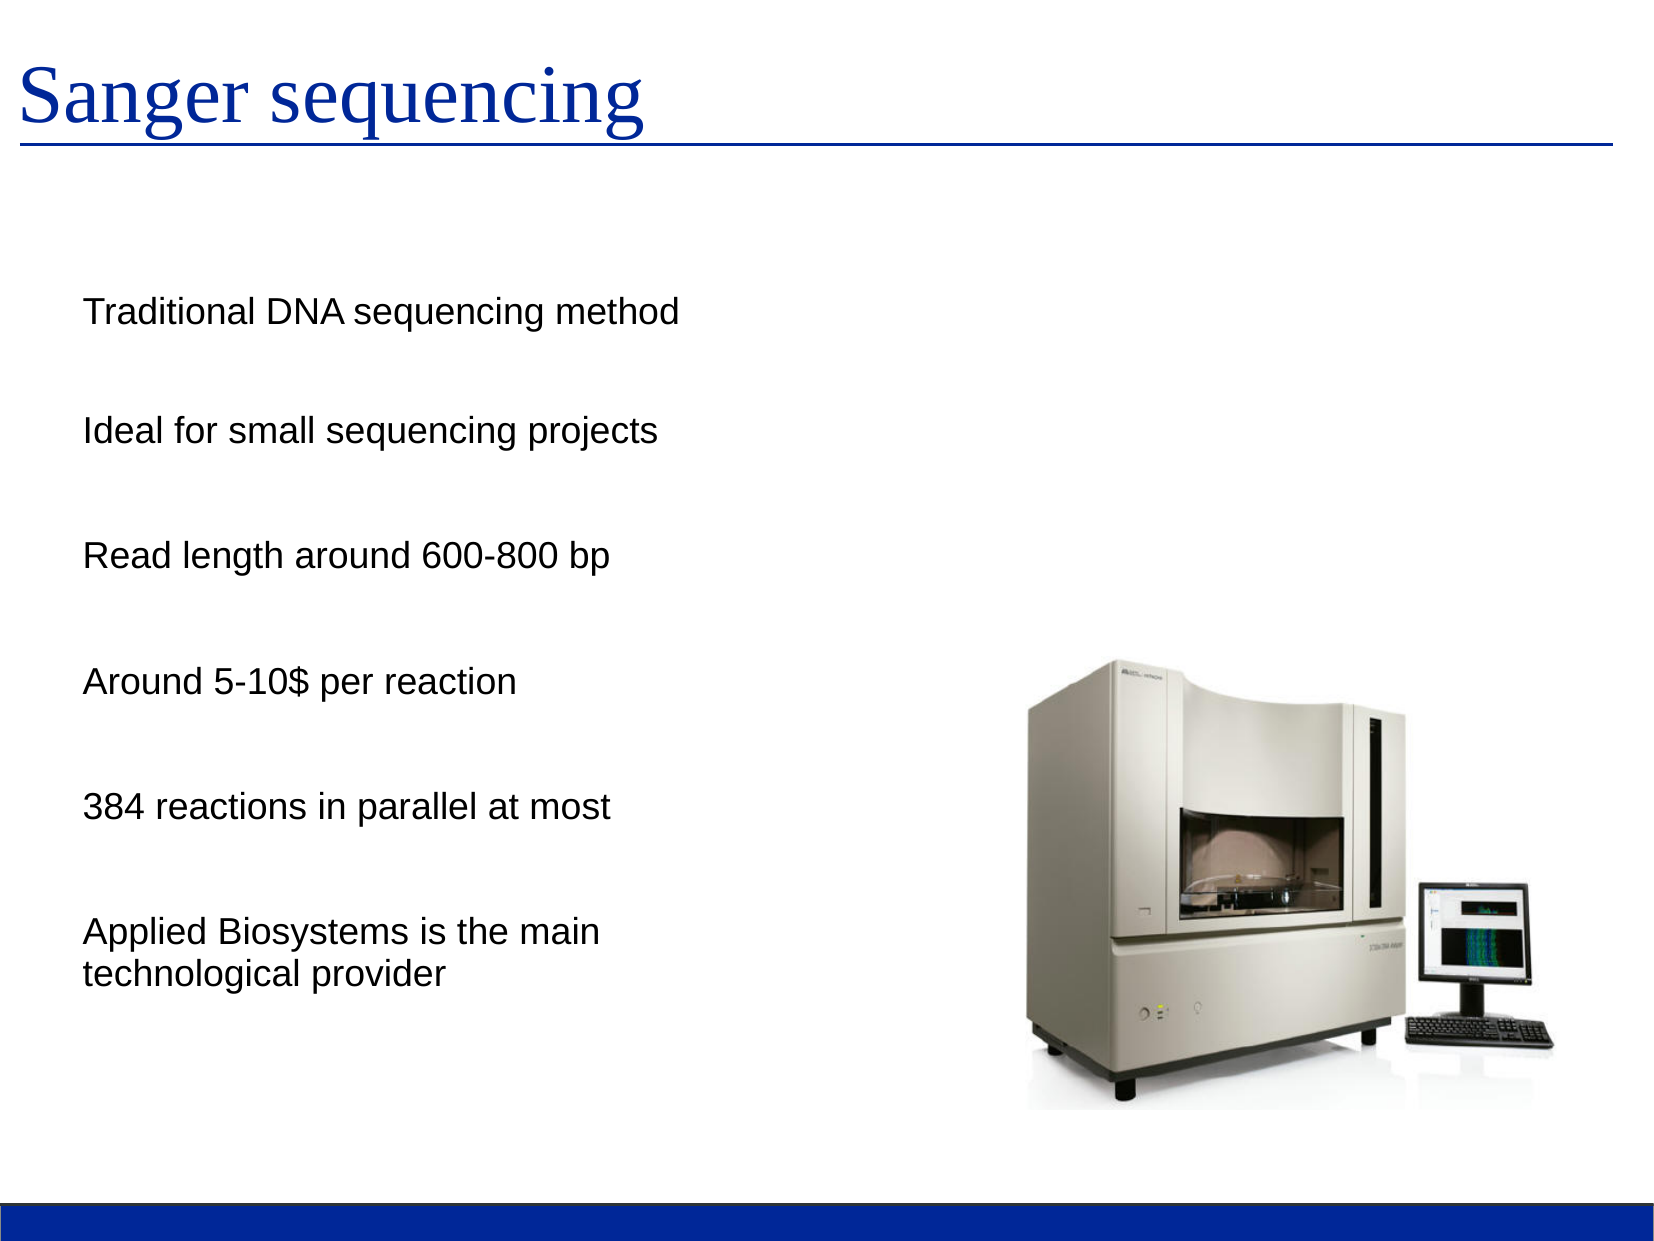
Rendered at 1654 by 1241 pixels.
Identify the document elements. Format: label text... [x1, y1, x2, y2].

list Traditional DNA sequencing method Ideal for small sequencing projects Read length around 600-800 bp Around 5-10$ per reaction 384 reactions in parallel at most Applied Biosystems is the main technological provider [82, 290, 809, 1109]
picture [1000, 637, 1607, 1110]
title Sanger sequencing [17, 0, 1589, 198]
